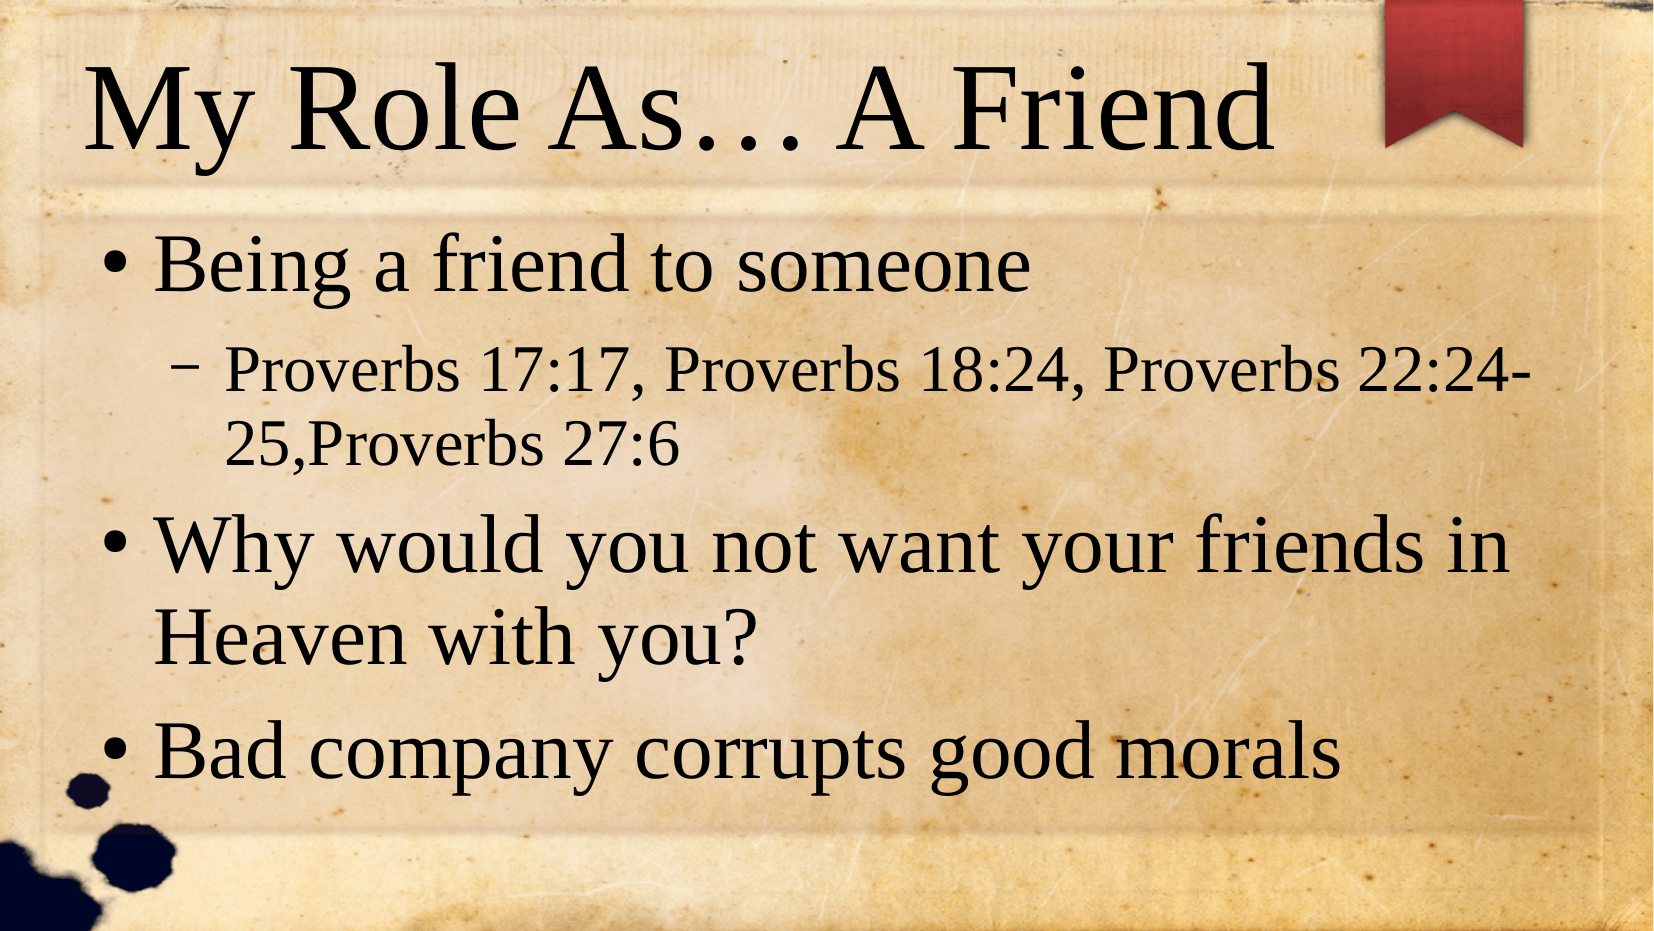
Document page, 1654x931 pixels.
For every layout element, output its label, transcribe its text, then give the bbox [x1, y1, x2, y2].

list Being a friend to someone Proverbs 17:17, Proverbs 18:24, Proverbs 22:24-25,Proverbs 27:6 Why would you not want your friends in Heaven with you? Bad company corrupts good morals [82, 217, 1538, 826]
title My Role As… A Friend [82, 37, 1347, 178]
picture [0, 0, 1654, 931]
